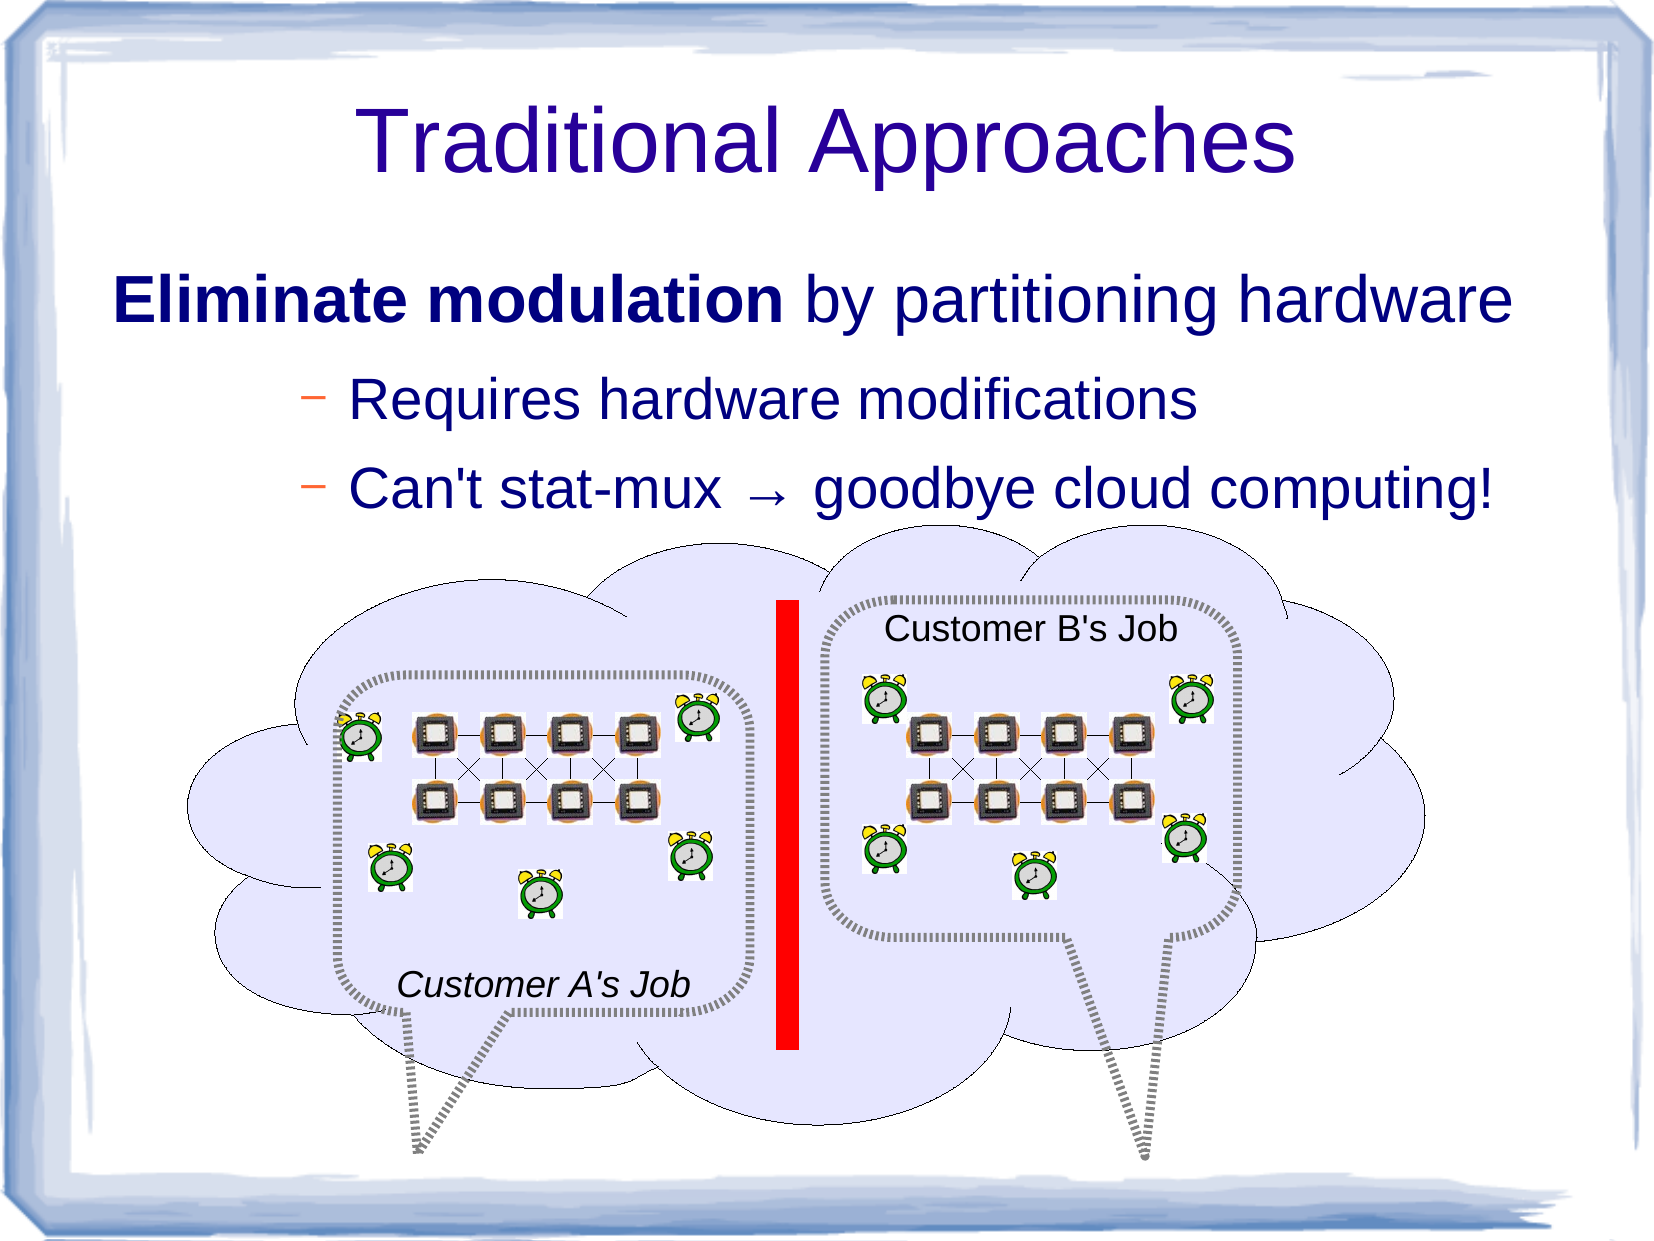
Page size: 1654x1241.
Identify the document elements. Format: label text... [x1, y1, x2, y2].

text_box Customer A's Job [337, 955, 751, 1013]
text_box [187, 525, 1426, 1126]
picture [0, 0, 1654, 1241]
text_box Customer B's Job [825, 600, 1238, 657]
title Traditional Approaches [82, 56, 1571, 226]
list Eliminate modulation by partitioning hardware Requires hardware modifications Can't stat-mux → goodbye cloud computing! [112, 262, 1566, 521]
